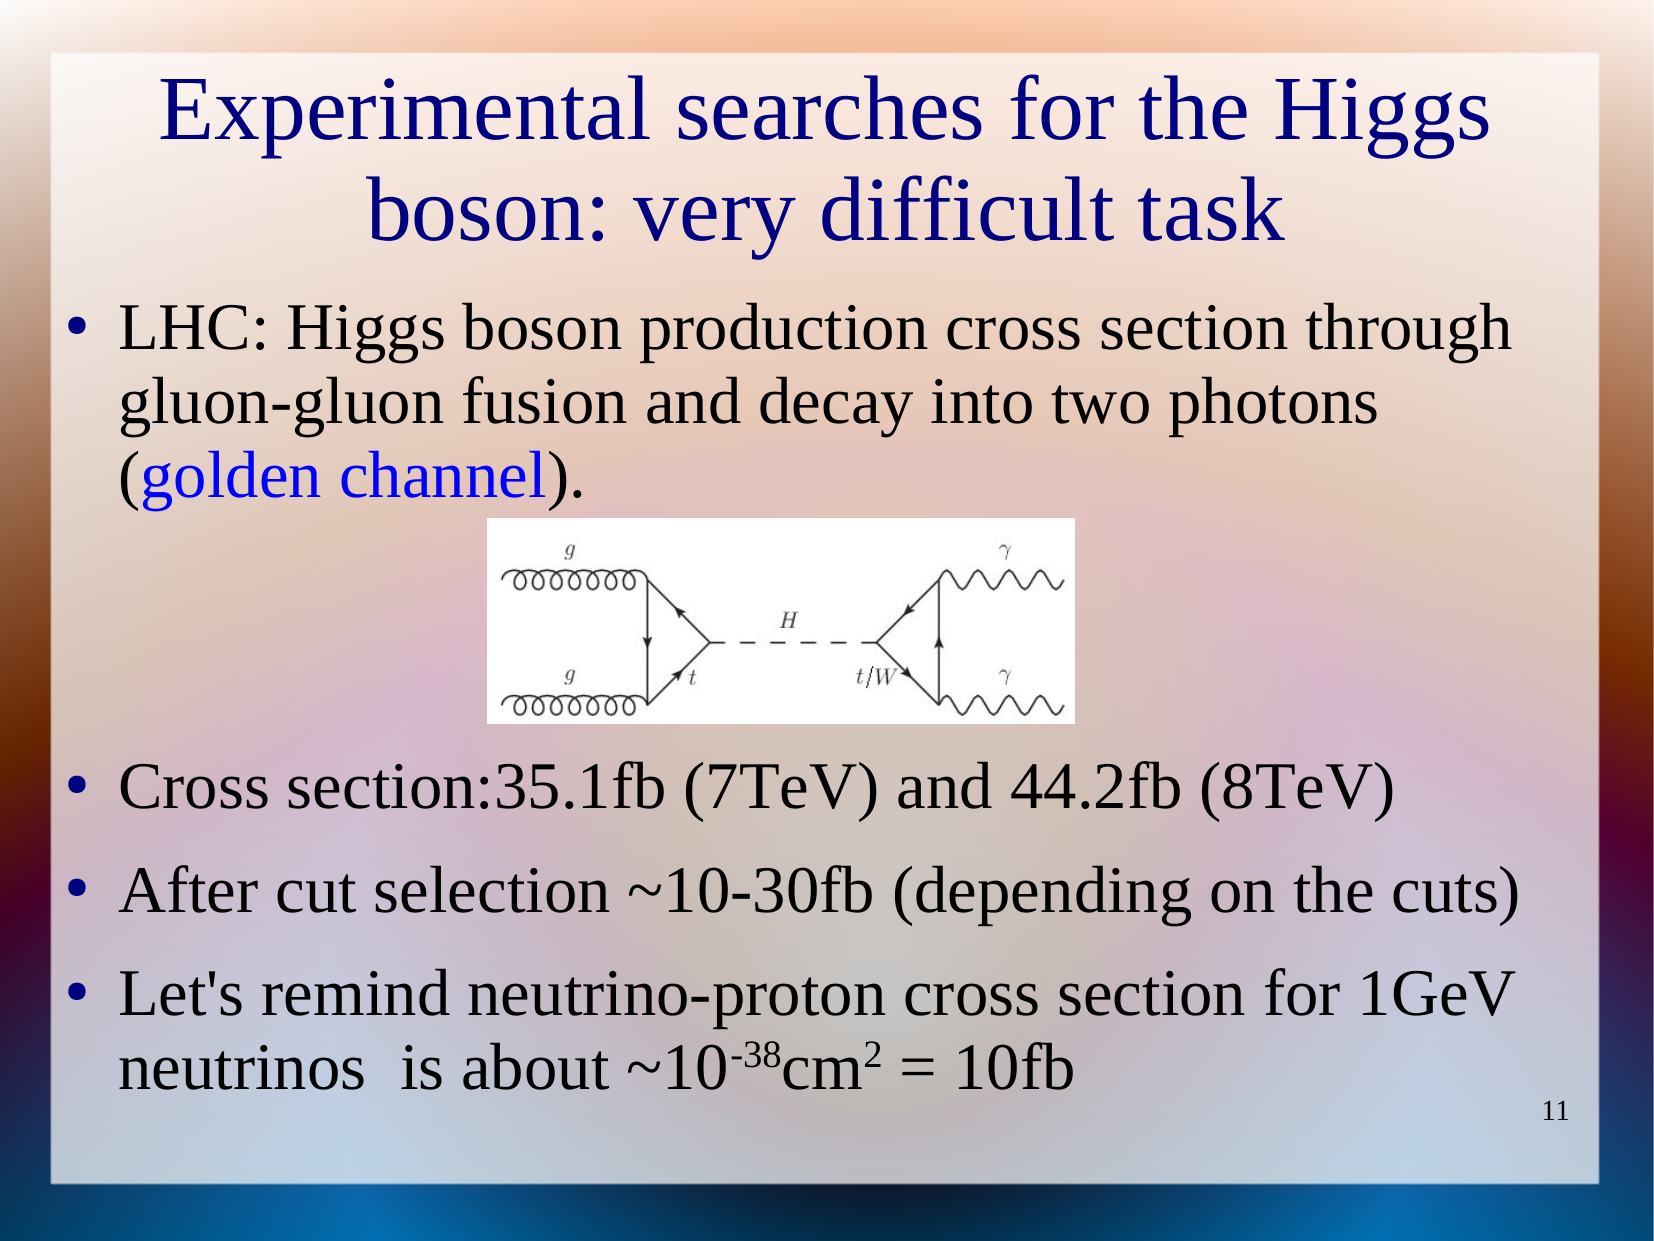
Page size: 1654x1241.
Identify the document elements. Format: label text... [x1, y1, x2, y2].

list LHC: Higgs boson production cross section through gluon-gluon fusion and decay into two photons (golden channel). Cross section:35.1fb (7TeV) and 44.2fb (8TeV) After cut selection ~10-30fb (depending on the cuts) Let's remind neutrino-proton cross section for 1GeV neutrinos is about ~10-38cm2 = 10fb [47, 290, 1595, 1108]
title Experimental searches for the Higgs boson: very difficult task [82, 55, 1571, 263]
picture [0, 0, 1654, 1241]
